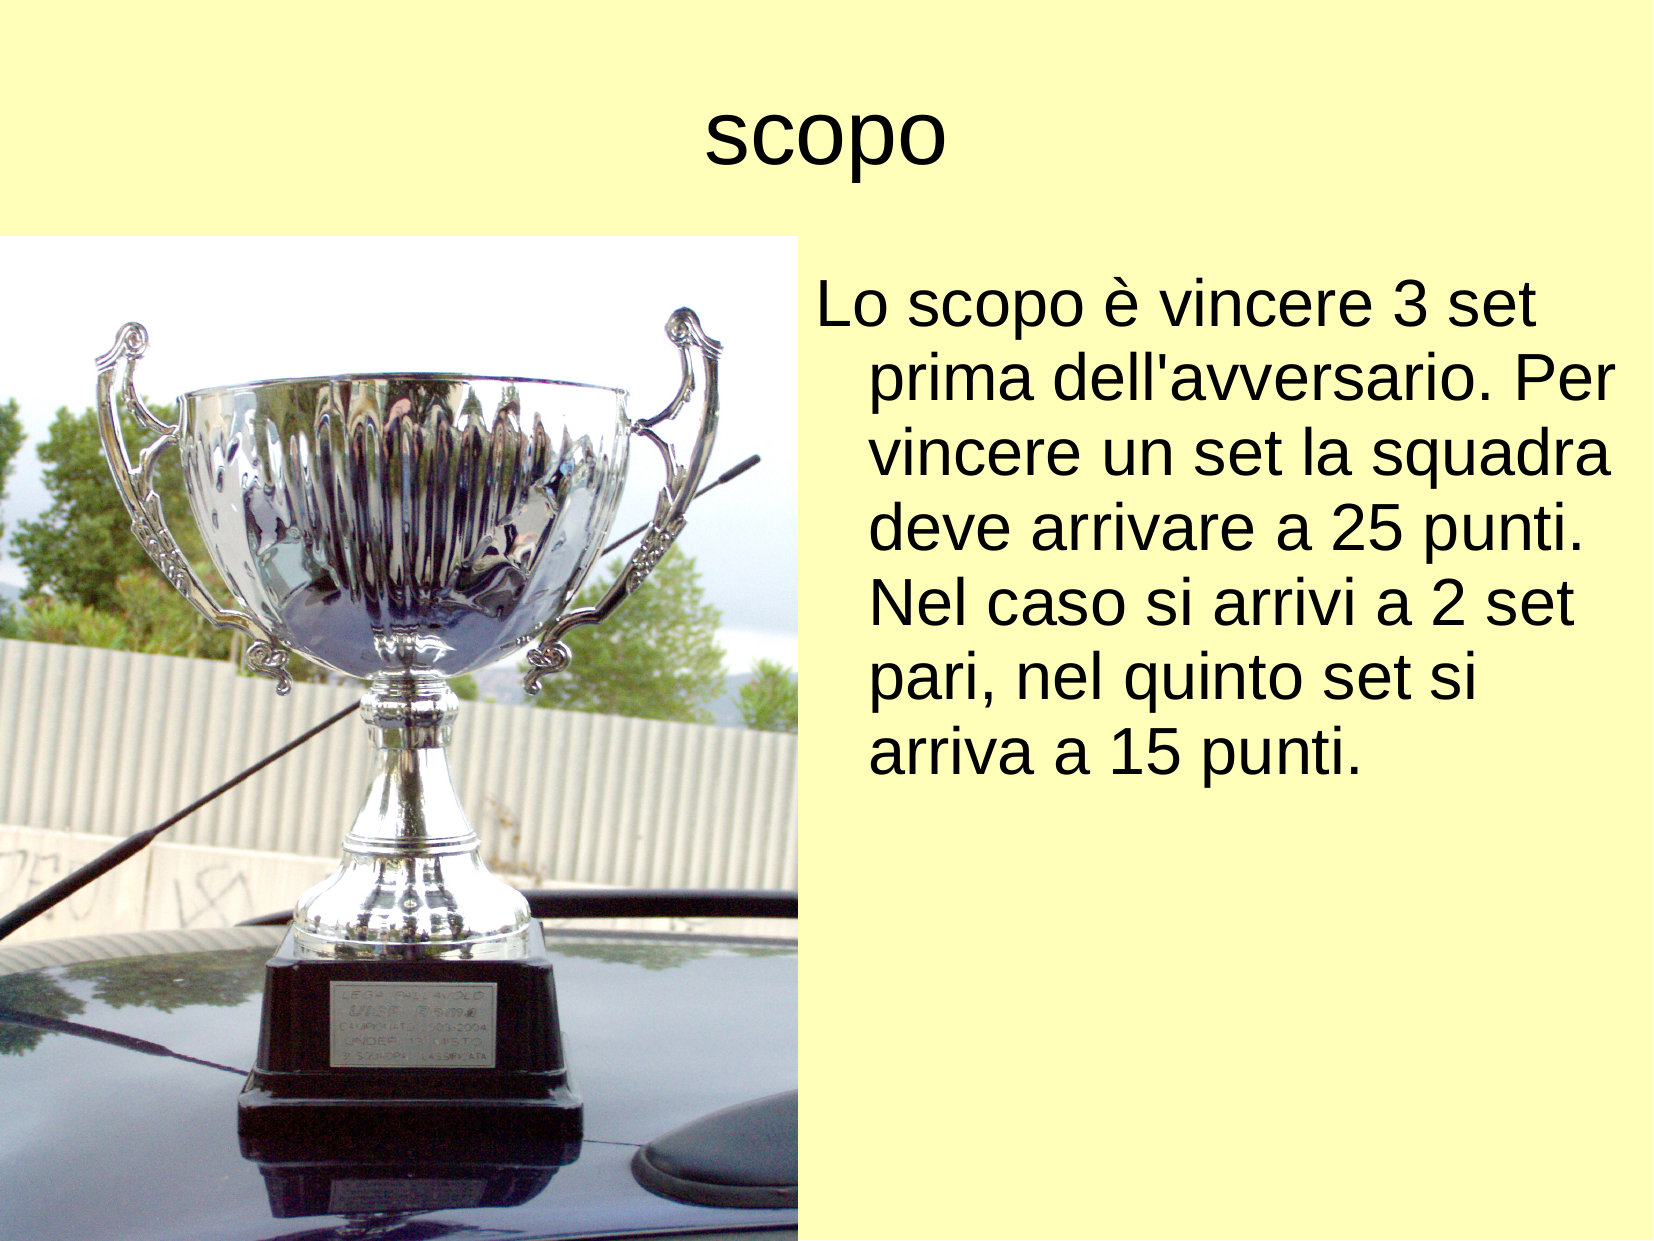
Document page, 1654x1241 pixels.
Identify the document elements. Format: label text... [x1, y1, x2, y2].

list Lo scopo è vincere 3 set prima dell'avversario. Per vincere un set la squadra deve arrivare a 25 punti. Nel caso si arrivi a 2 set pari, nel quinto set si arriva a 15 punti. [798, 265, 1654, 1241]
picture [0, 236, 798, 1241]
title scopo [0, 0, 1654, 265]
